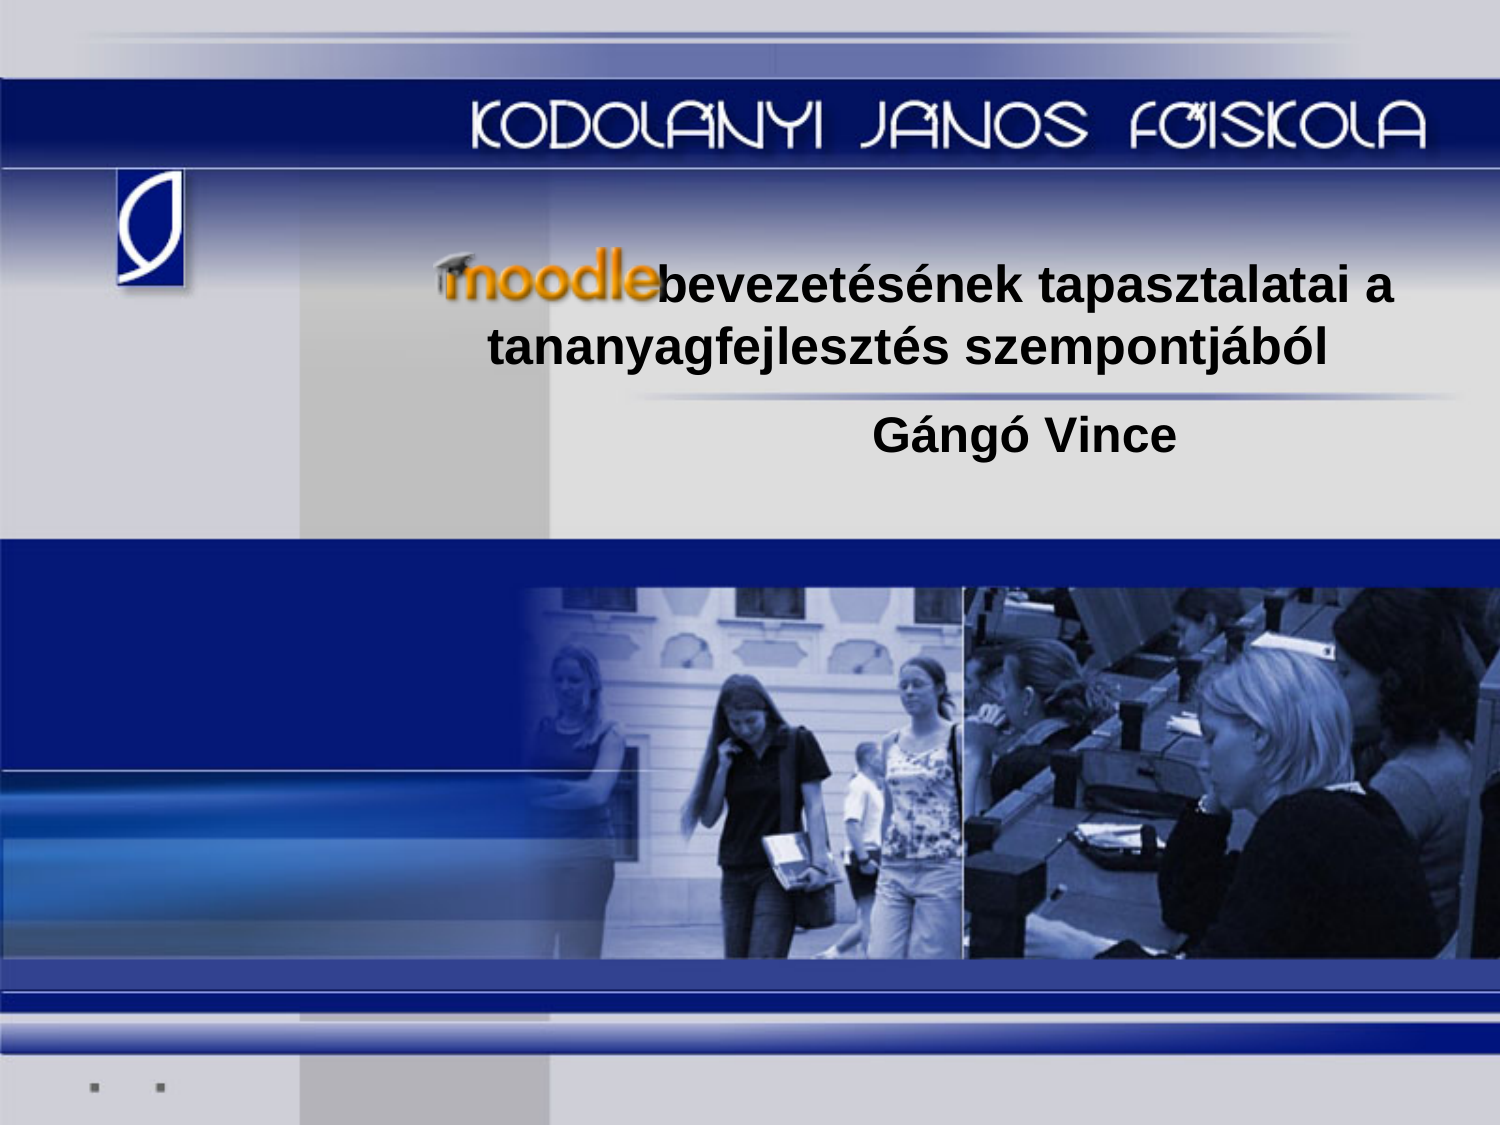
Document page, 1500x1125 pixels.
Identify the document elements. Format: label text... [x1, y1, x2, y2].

subtitle Gángó Vince [587, 399, 1463, 473]
picture [0, 0, 1500, 1125]
title bevezetésének tapasztalatai a tananyagfejlesztés szempontjából [472, 245, 1419, 379]
